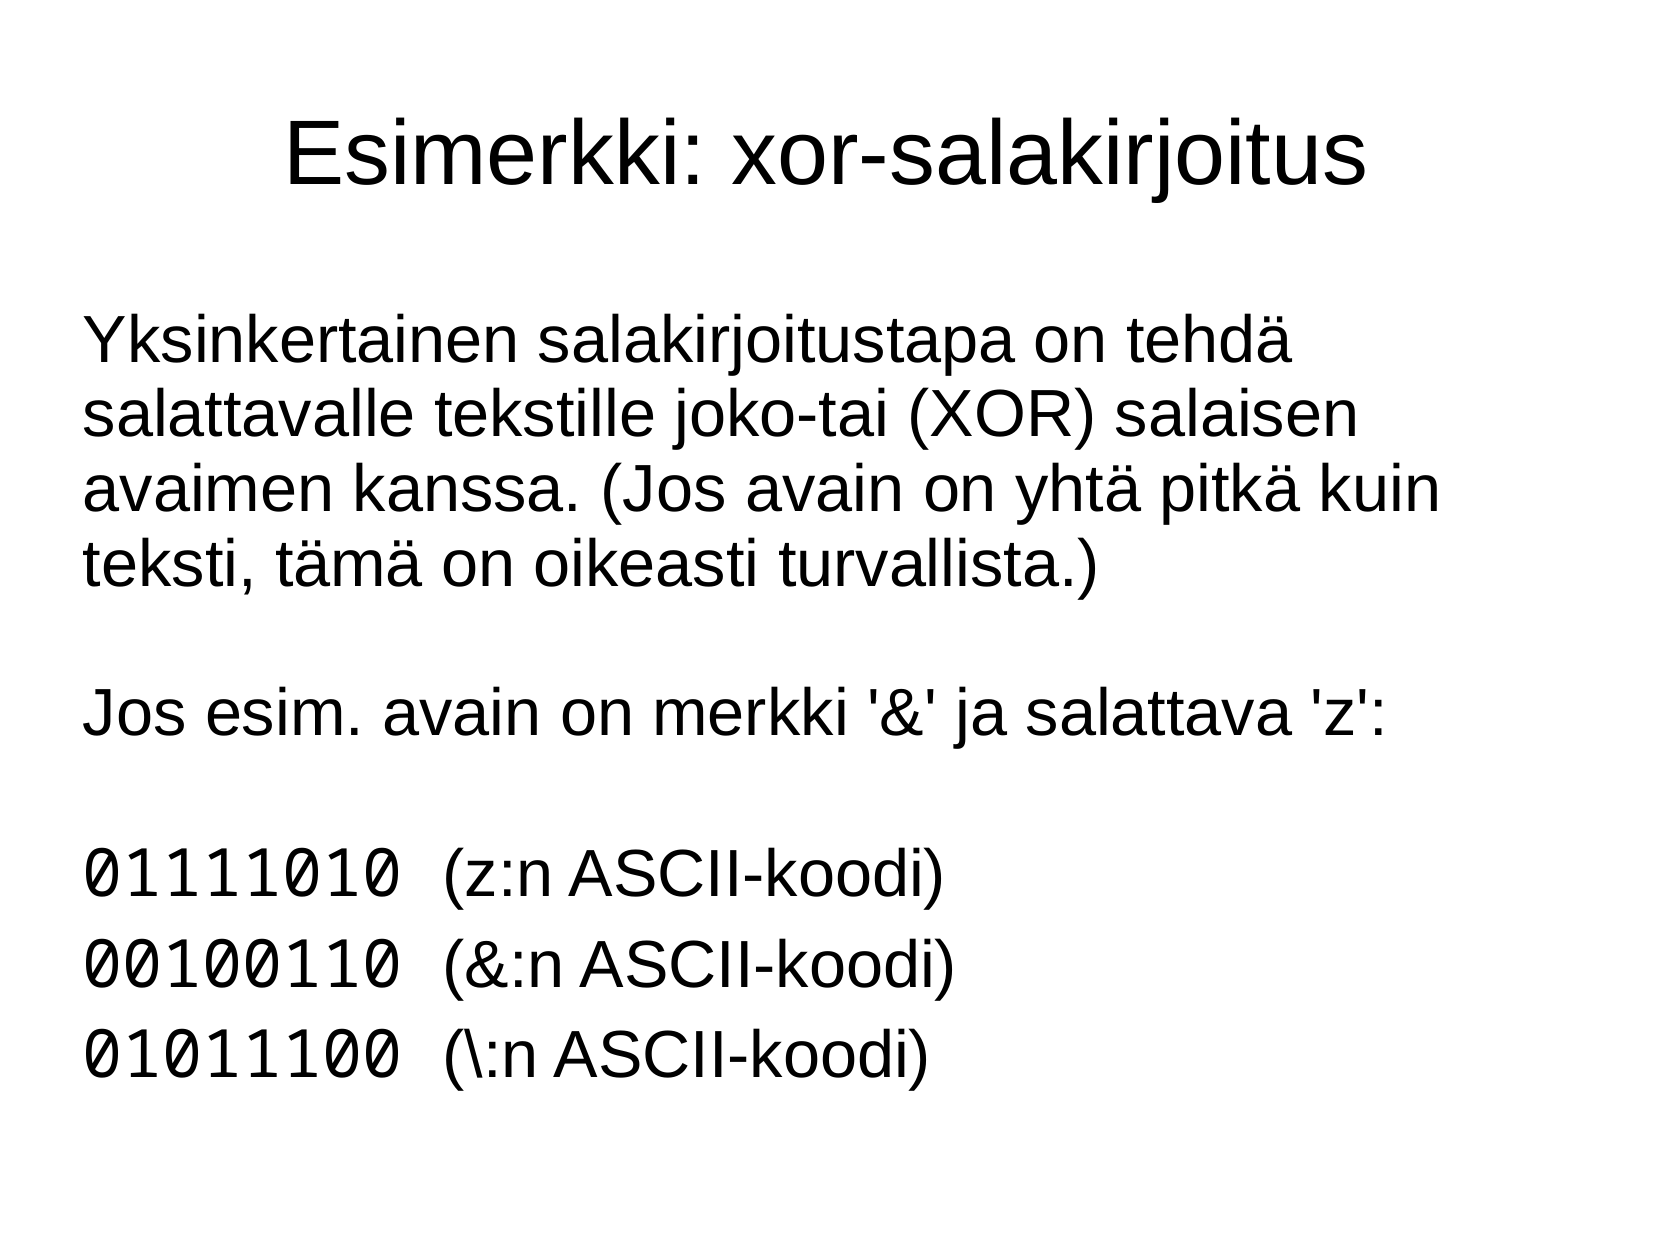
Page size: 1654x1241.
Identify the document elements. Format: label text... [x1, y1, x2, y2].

subtitle Yksinkertainen salakirjoitustapa on tehdä salattavalle tekstille joko-tai (XOR) salaisen avaimen kanssa. (Jos avain on yhtä pitkä kuin teksti, tämä on oikeasti turvallista.) Jos esim. avain on merkki '&' ja salattava 'z': 01111010 (z:n ASCII-koodi) 00100110 (&:n ASCII-koodi) 01011100 (\:n ASCII-koodi) [82, 297, 1571, 1102]
title Esimerkki: xor-salakirjoitus [82, 56, 1571, 250]
